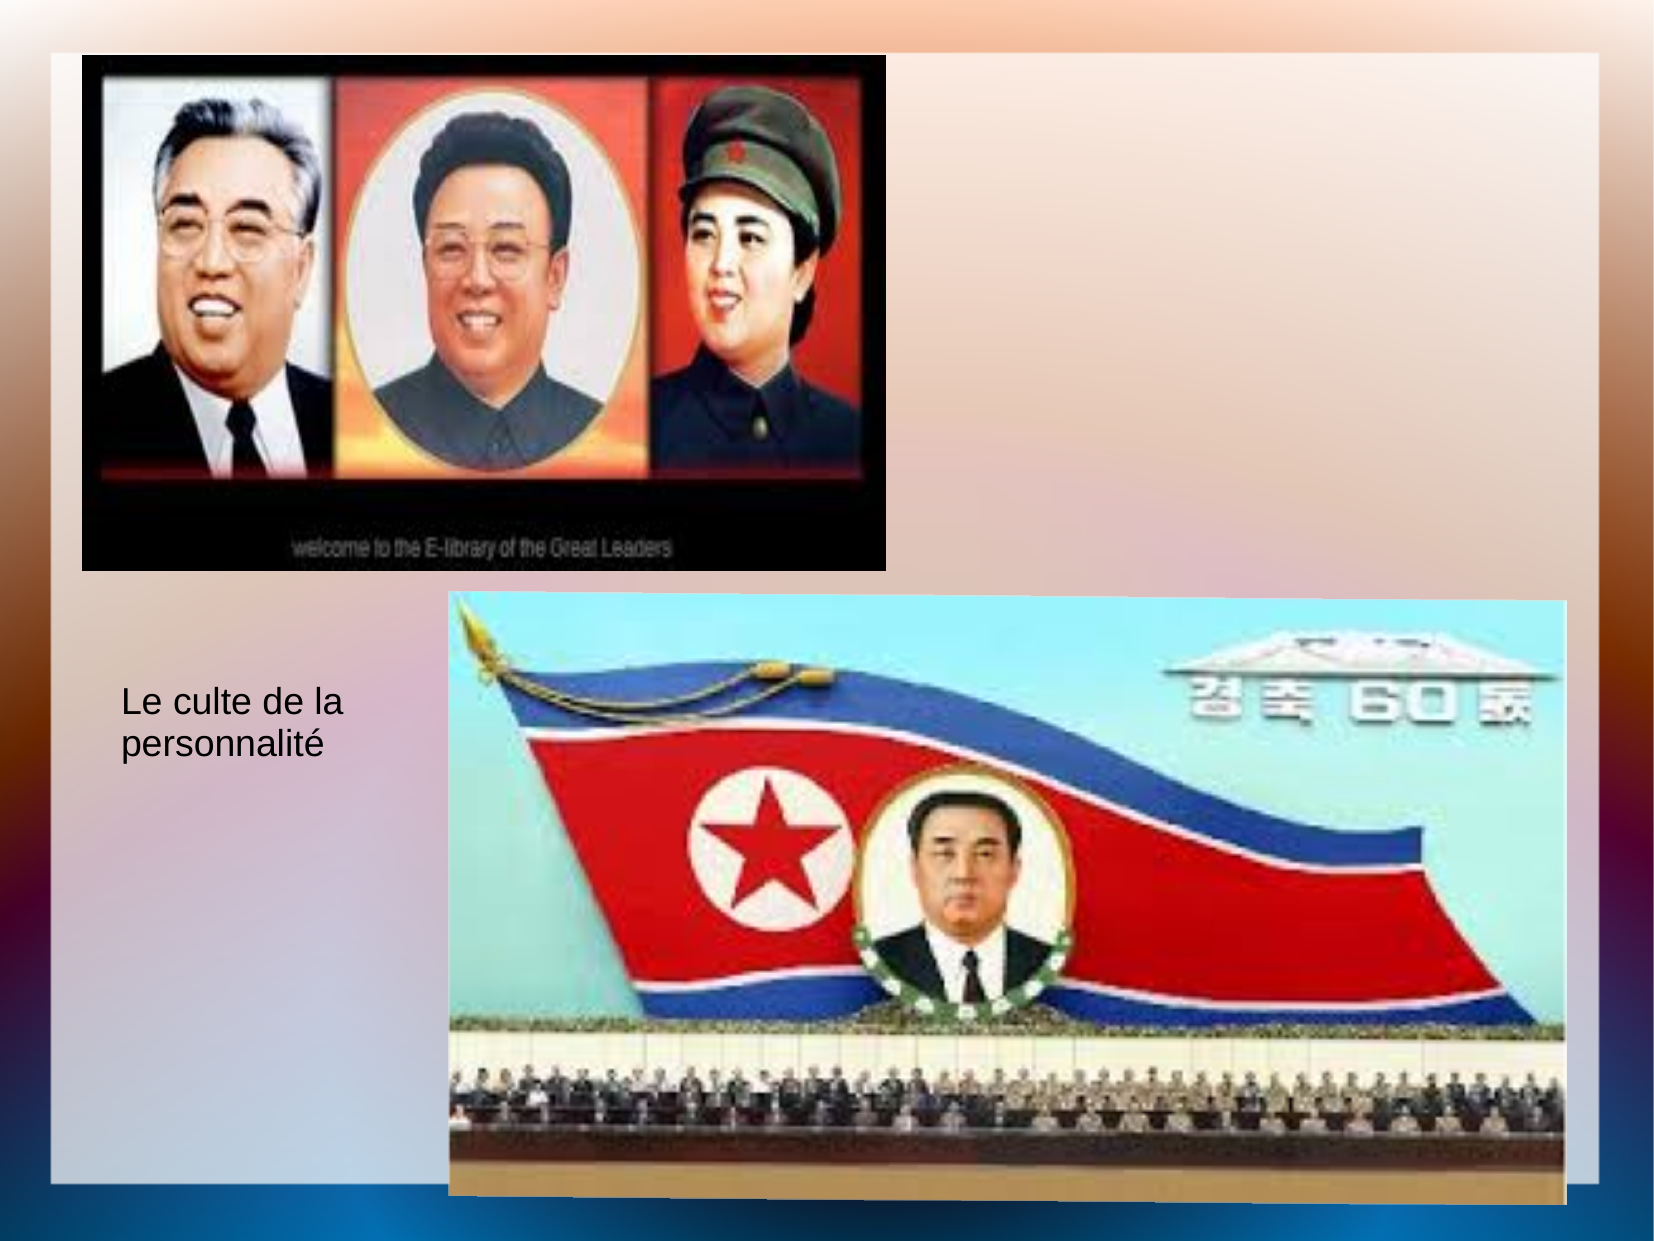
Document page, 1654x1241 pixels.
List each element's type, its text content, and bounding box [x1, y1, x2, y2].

picture [0, 0, 1654, 1241]
text_box Le culte de la personnalité [106, 673, 369, 773]
